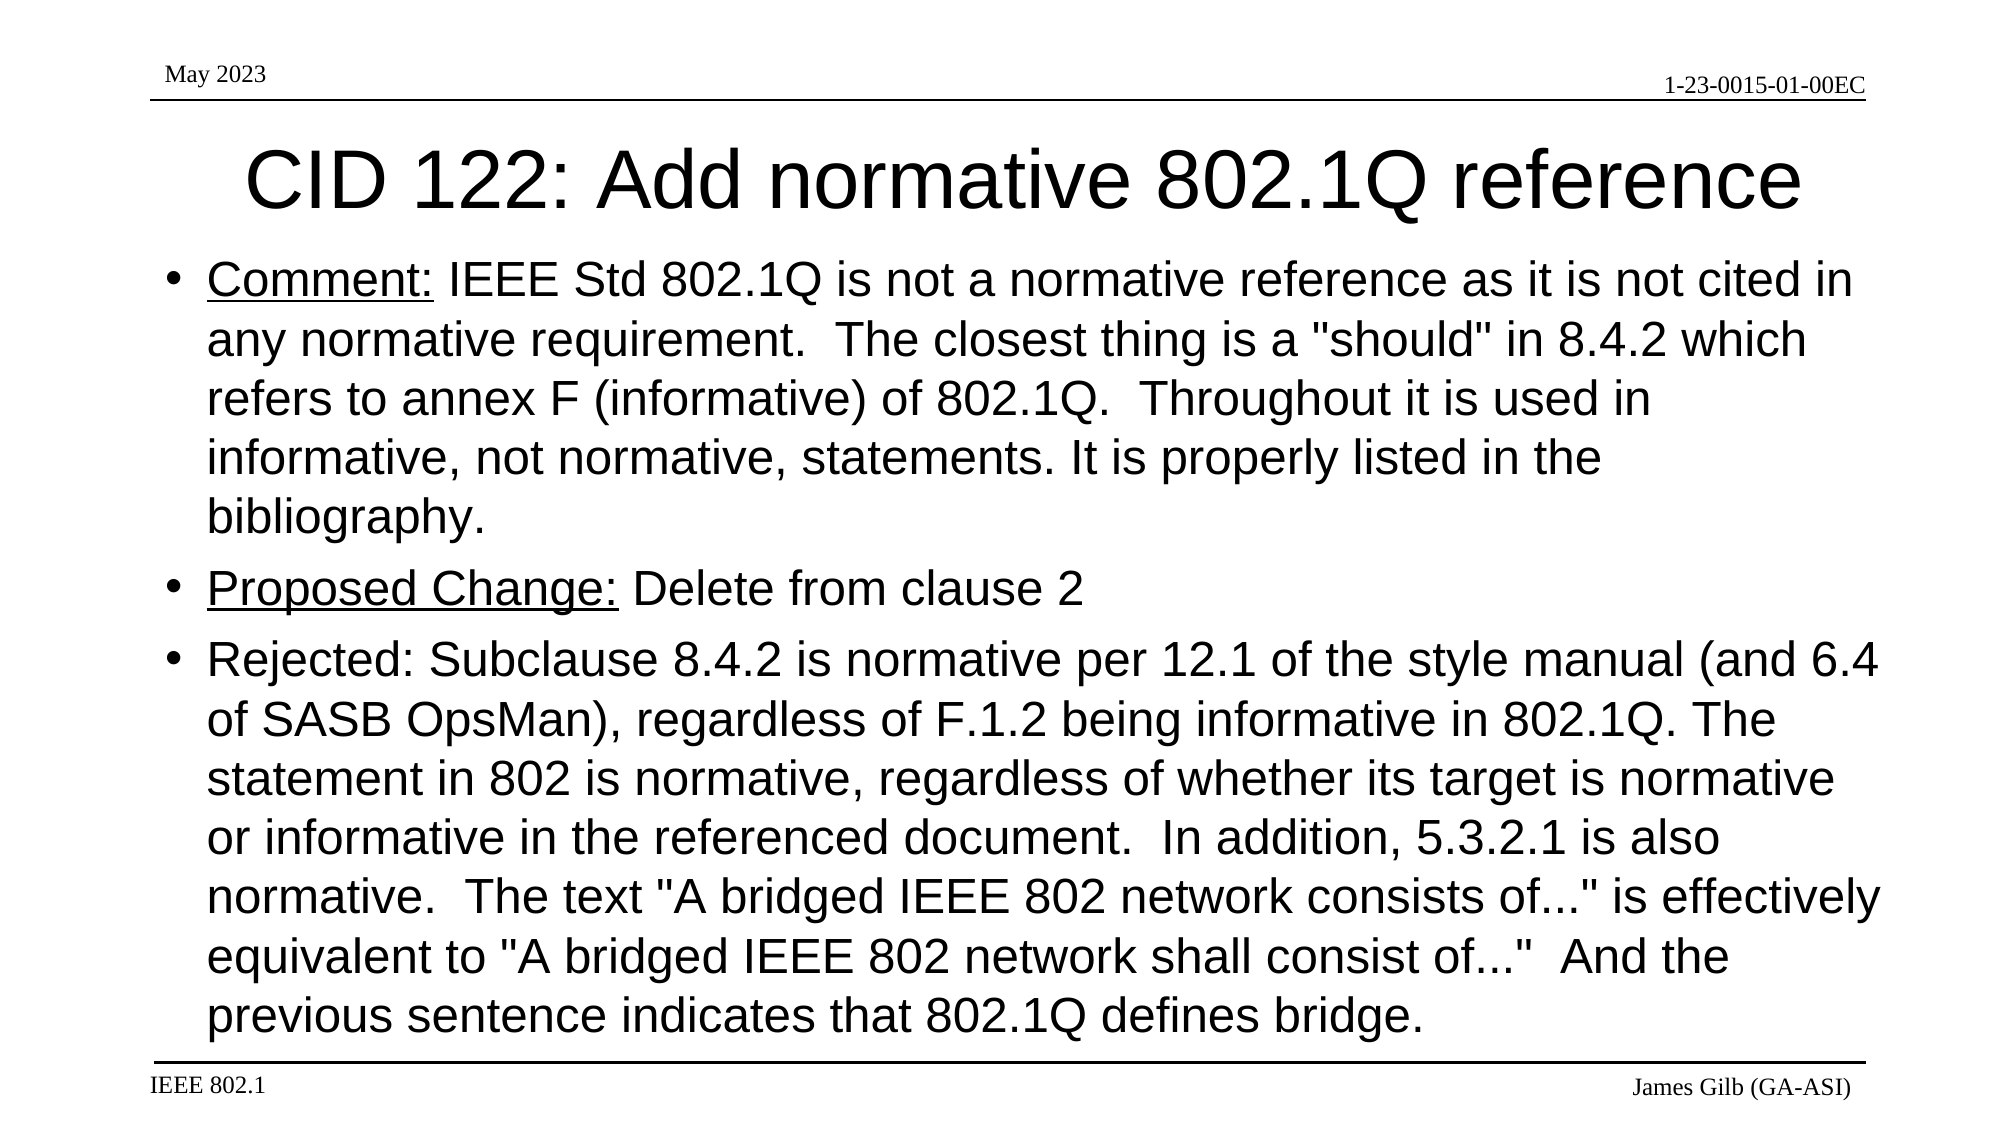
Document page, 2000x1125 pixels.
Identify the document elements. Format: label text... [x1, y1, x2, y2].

list Comment: IEEE Std 802.1Q is not a normative reference as it is not cited in any normative requirement. The closest thing is a "should" in 8.4.2 which refers to annex F (informative) of 802.1Q. Throughout it is used in informative, not normative, statements. It is properly listed in the bibliography. Proposed Change: Delete from clause 2 Rejected: Subclause 8.4.2 is normative per 12.1 of the style manual (and 6.4 of SASB OpsMan), regardless of F.1.2 being informative in 802.1Q. The statement in 802 is normative, regardless of whether its target is normative or informative in the referenced document. In addition, 5.3.2.1 is also normative. The text "A bridged IEEE 802 network consists of..." is effectively equivalent to "A bridged IEEE 802 network shall consist of..." And the previous sentence indicates that 802.1Q defines bridge. [150, 239, 1900, 1051]
title CID 122: Add normative 802.1Q reference [149, 112, 1900, 238]
